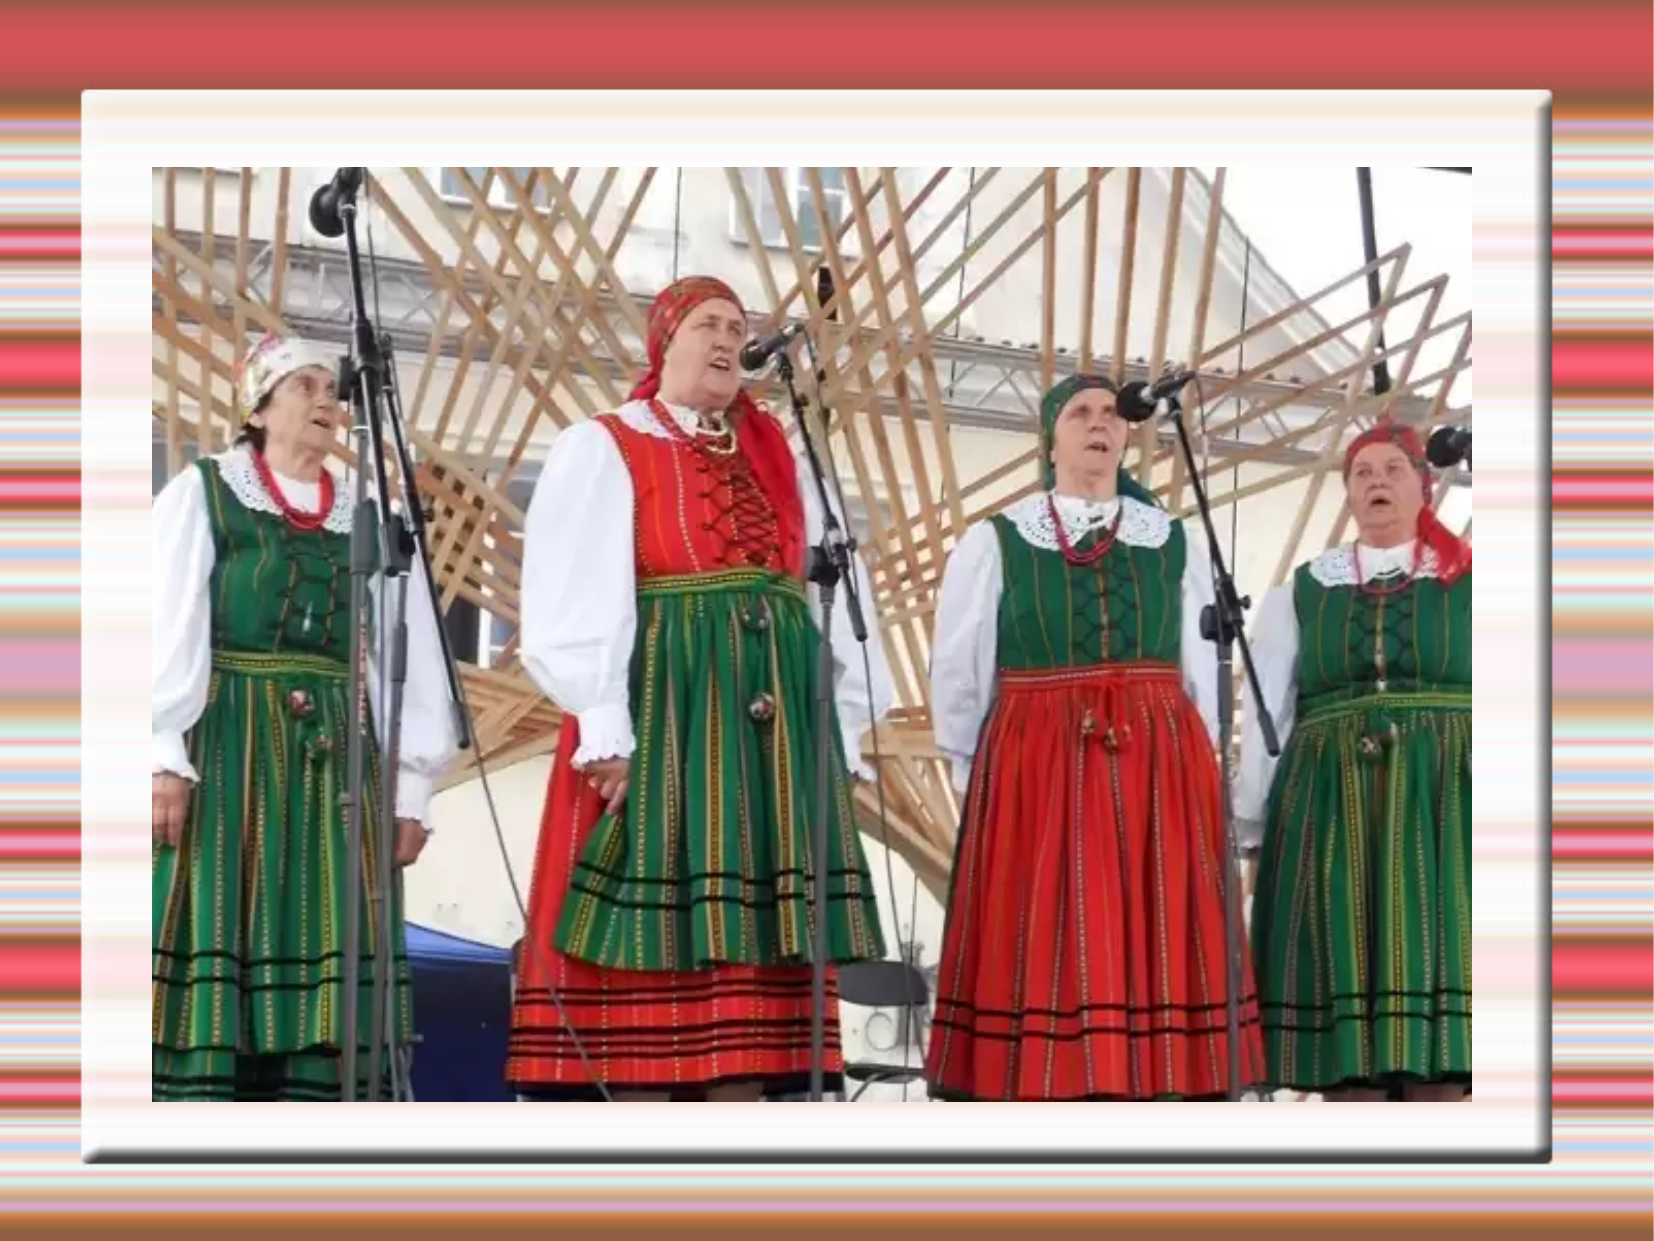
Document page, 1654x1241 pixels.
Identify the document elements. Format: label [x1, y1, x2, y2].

picture [152, 167, 1472, 1102]
